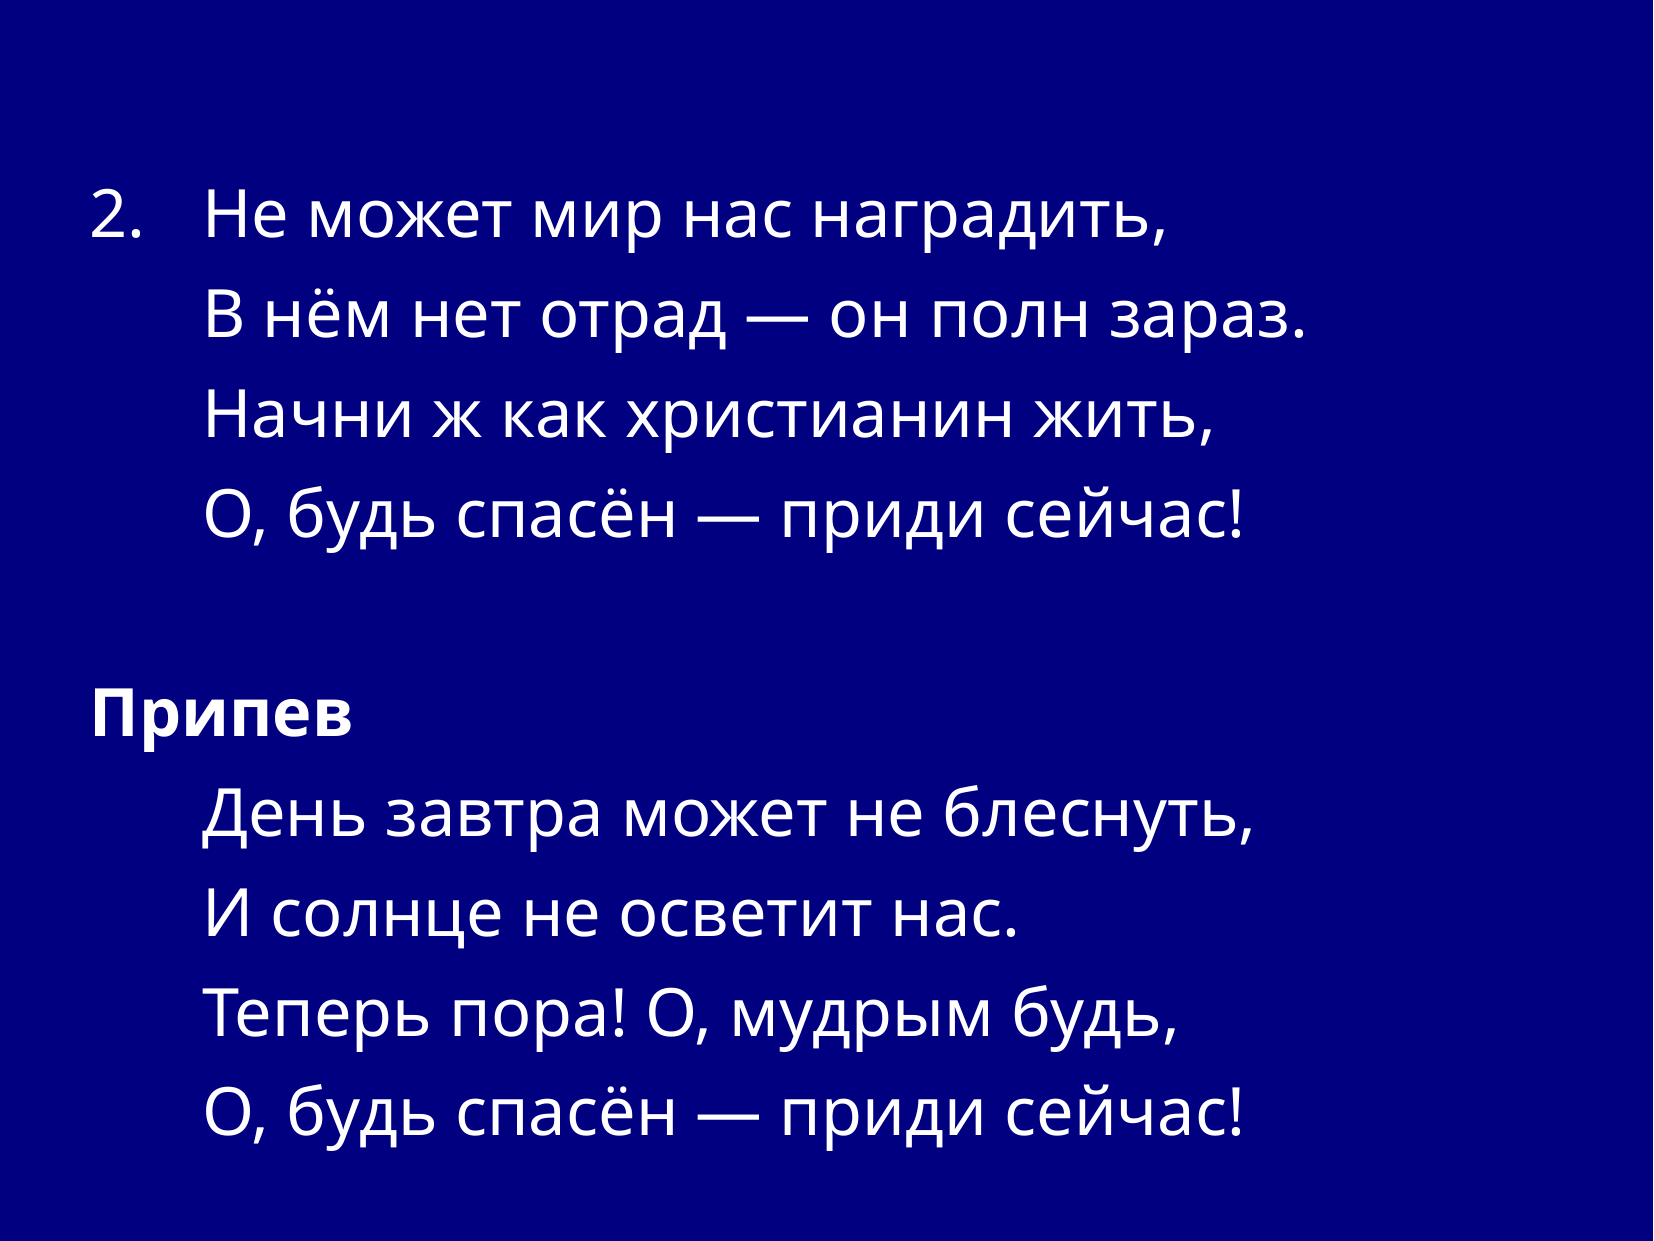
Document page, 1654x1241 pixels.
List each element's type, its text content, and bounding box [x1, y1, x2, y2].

text_box 2. Не может мир нас наградить, В нём нет отрад — он полн зараз. Начни ж как христианин жить, О, будь спасён — приди сейчас! Припев День завтра может не блеснуть, И солнце не осветит нас. Теперь пора! О, мудрым будь, О, будь спасён — приди сейчас! [75, 150, 1576, 1163]
